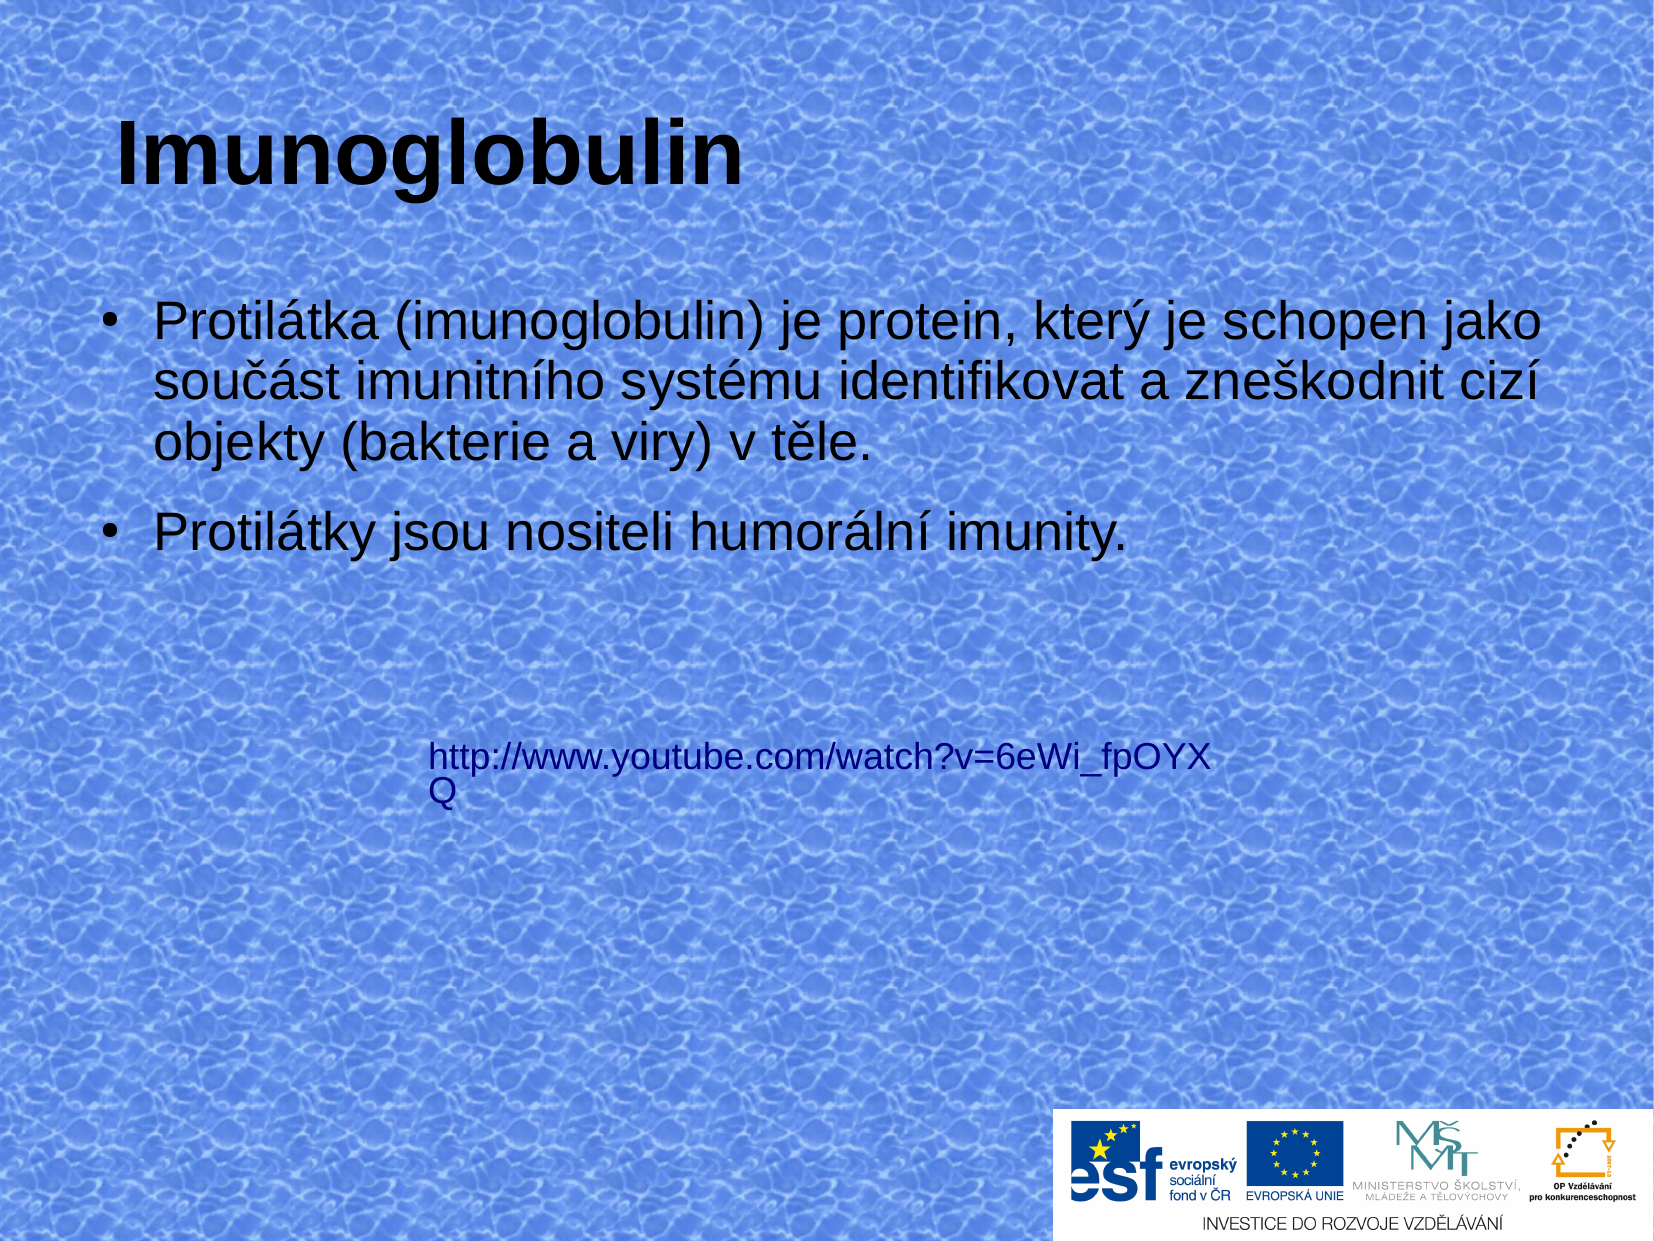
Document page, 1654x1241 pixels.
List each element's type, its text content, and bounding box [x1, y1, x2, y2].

text_box http://www.youtube.com/watch?v=6eWi_fpOYXQ [413, 727, 1253, 827]
list Protilátka (imunoglobulin) je protein, který je schopen jako součást imunitního systému identifikovat a zneškodnit cizí objekty (bakterie a viry) v těle. Protilátky jsou nositeli humorální imunity. [82, 290, 1571, 1109]
title Imunoglobulin [82, 49, 1571, 257]
picture [0, 0, 1654, 1241]
